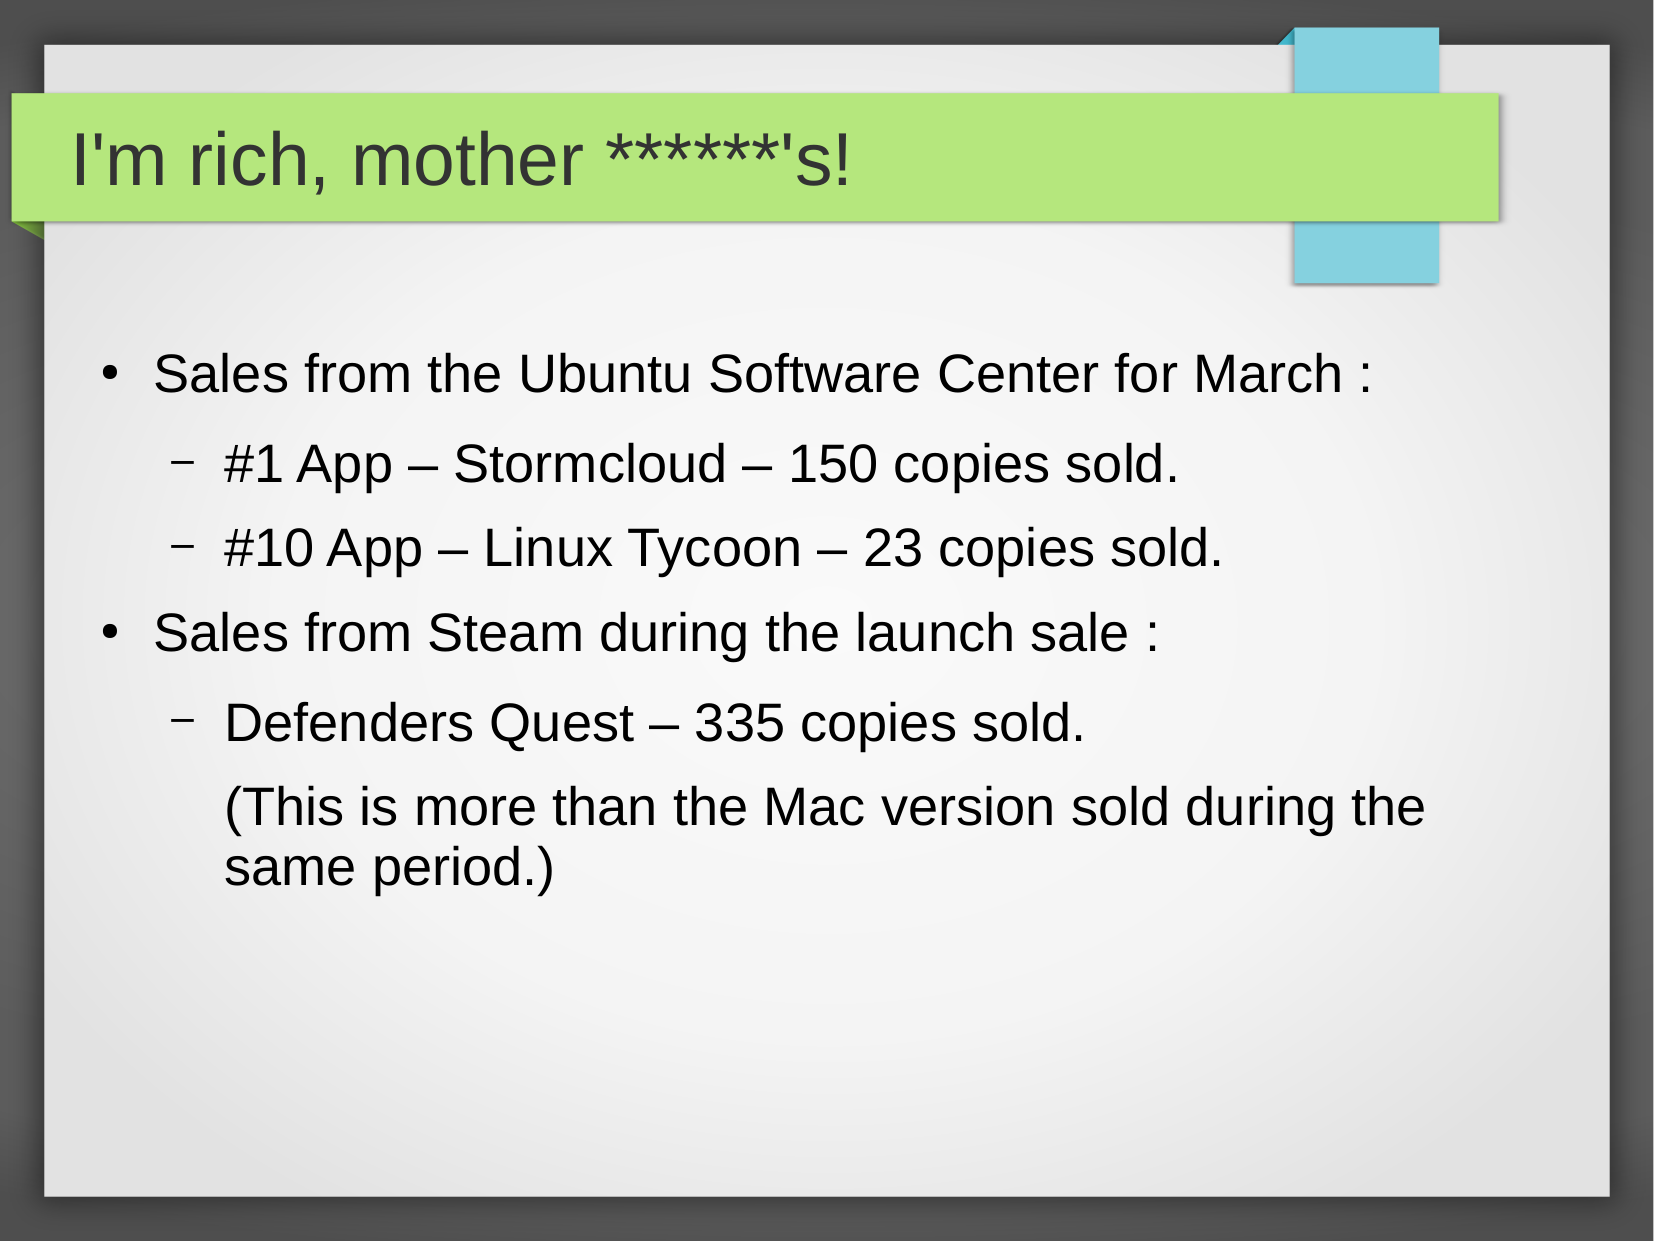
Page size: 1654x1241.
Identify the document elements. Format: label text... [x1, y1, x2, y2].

list Sales from the Ubuntu Software Center for March : #1 App – Stormcloud – 150 copies sold. #10 App – Linux Tycoon – 23 copies sold. Sales from Steam during the launch sale : Defenders Quest – 335 copies sold. (This is more than the Mac version sold during the same period.) [82, 343, 1538, 1063]
picture [0, 0, 1654, 1241]
title I'm rich, mother ******'s! [70, 106, 1229, 213]
